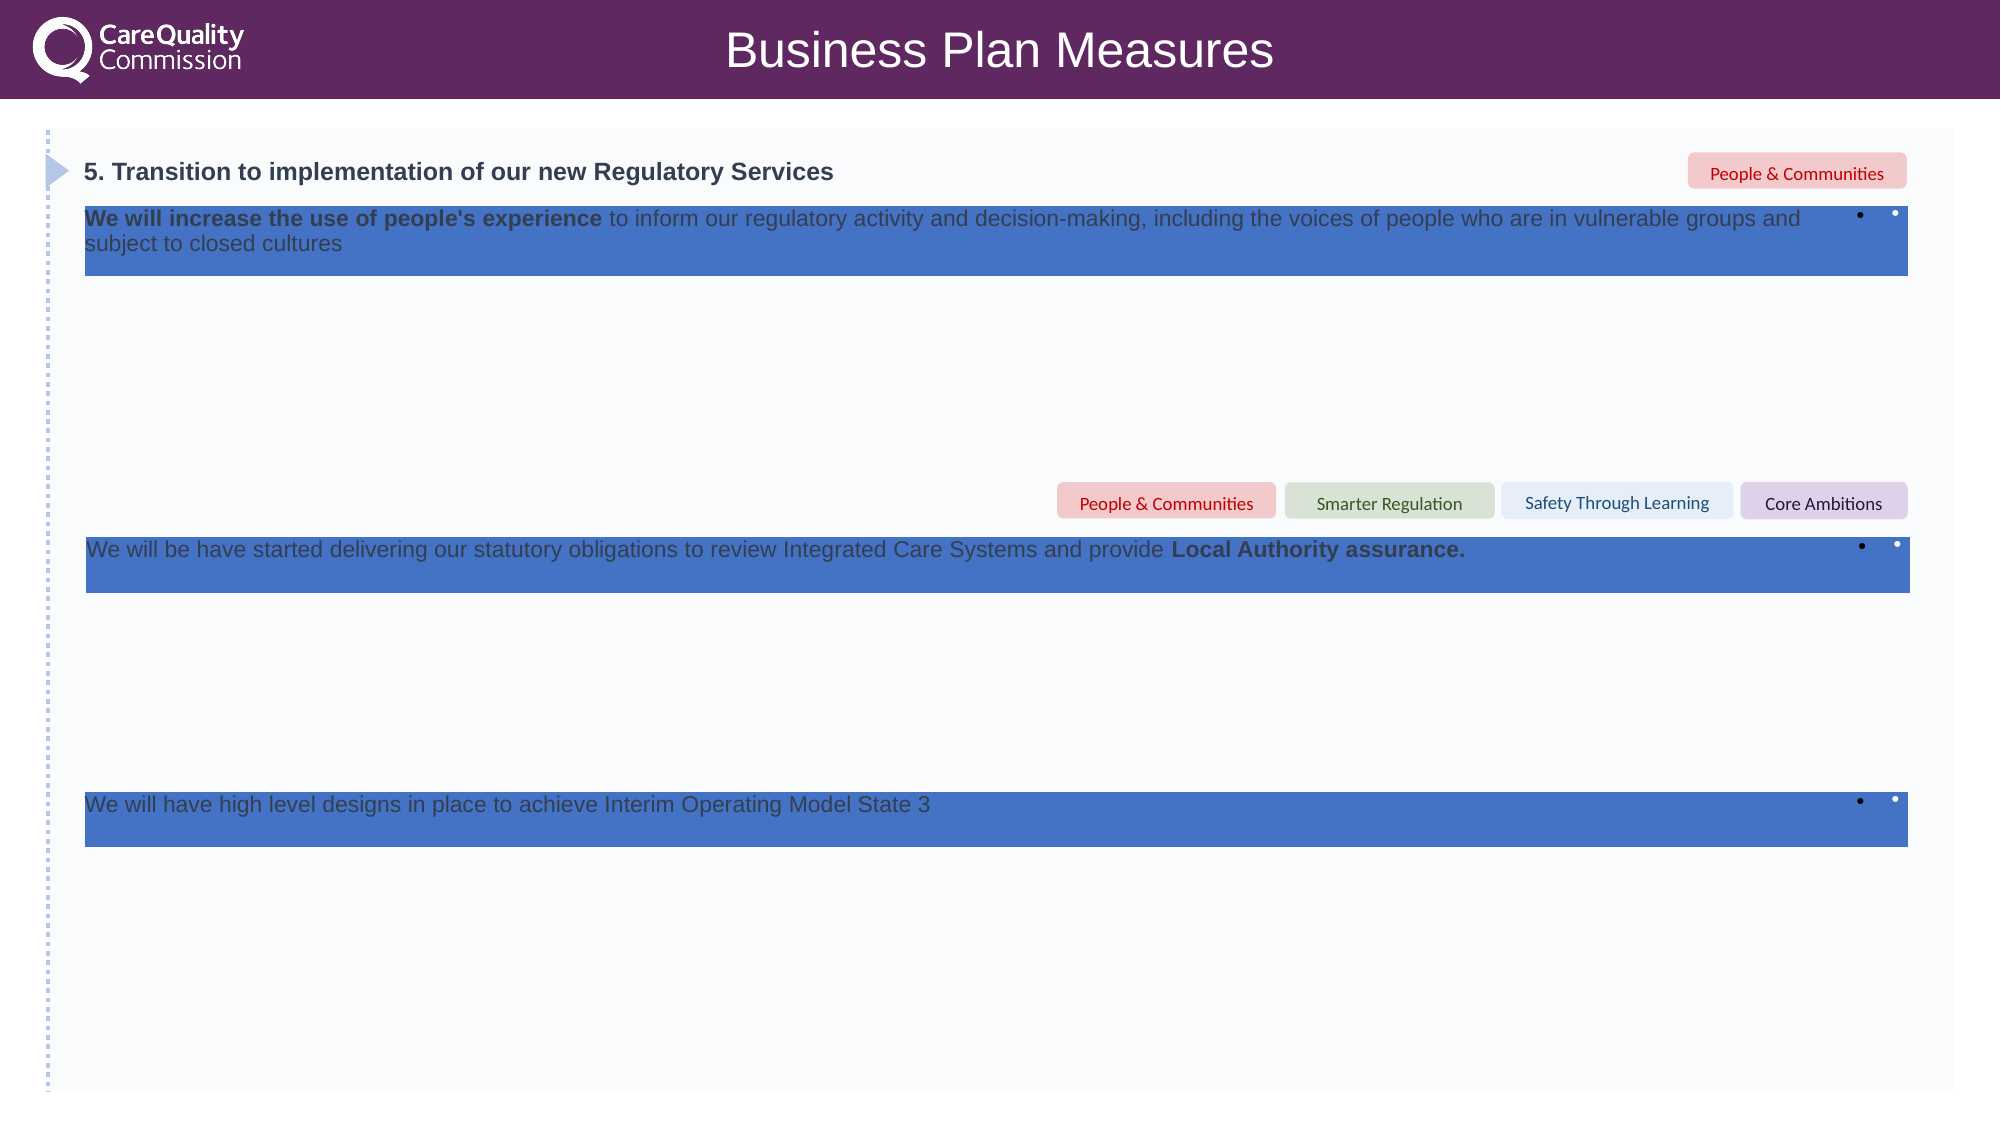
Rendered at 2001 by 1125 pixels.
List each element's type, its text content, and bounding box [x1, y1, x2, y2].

text_box People & Communities [1057, 482, 1277, 519]
picture [32, 16, 245, 84]
table_header We will be have started delivering our statutory obligations to review Integrated Care Systems and provide Local Authority assurance. [86, 537, 1850, 593]
text_box [0, 0, 2000, 99]
text_box Safety Through Learning [1501, 481, 1734, 520]
table_header We will have high level designs in place to achieve Interim Operating Model State 3 [85, 792, 1848, 847]
text_box Core Ambitions [1740, 481, 1908, 520]
text_box Business Plan Measures [641, 9, 1358, 86]
table_header  [1850, 537, 1910, 593]
text_box Smarter Regulation [1284, 482, 1495, 519]
text_box 5. Transition to implementation of our new Regulatory Services [69, 147, 984, 194]
table_header We will increase the use of people's experience to inform our regulatory activity and decision-making, including the voices of people who are in vulnerable groups and subject to closed cultures [85, 206, 1848, 276]
table_header  [1848, 792, 1908, 847]
text_box [45, 128, 1955, 1091]
table_header  [1848, 206, 1908, 276]
text_box People & Communities [1687, 152, 1907, 189]
